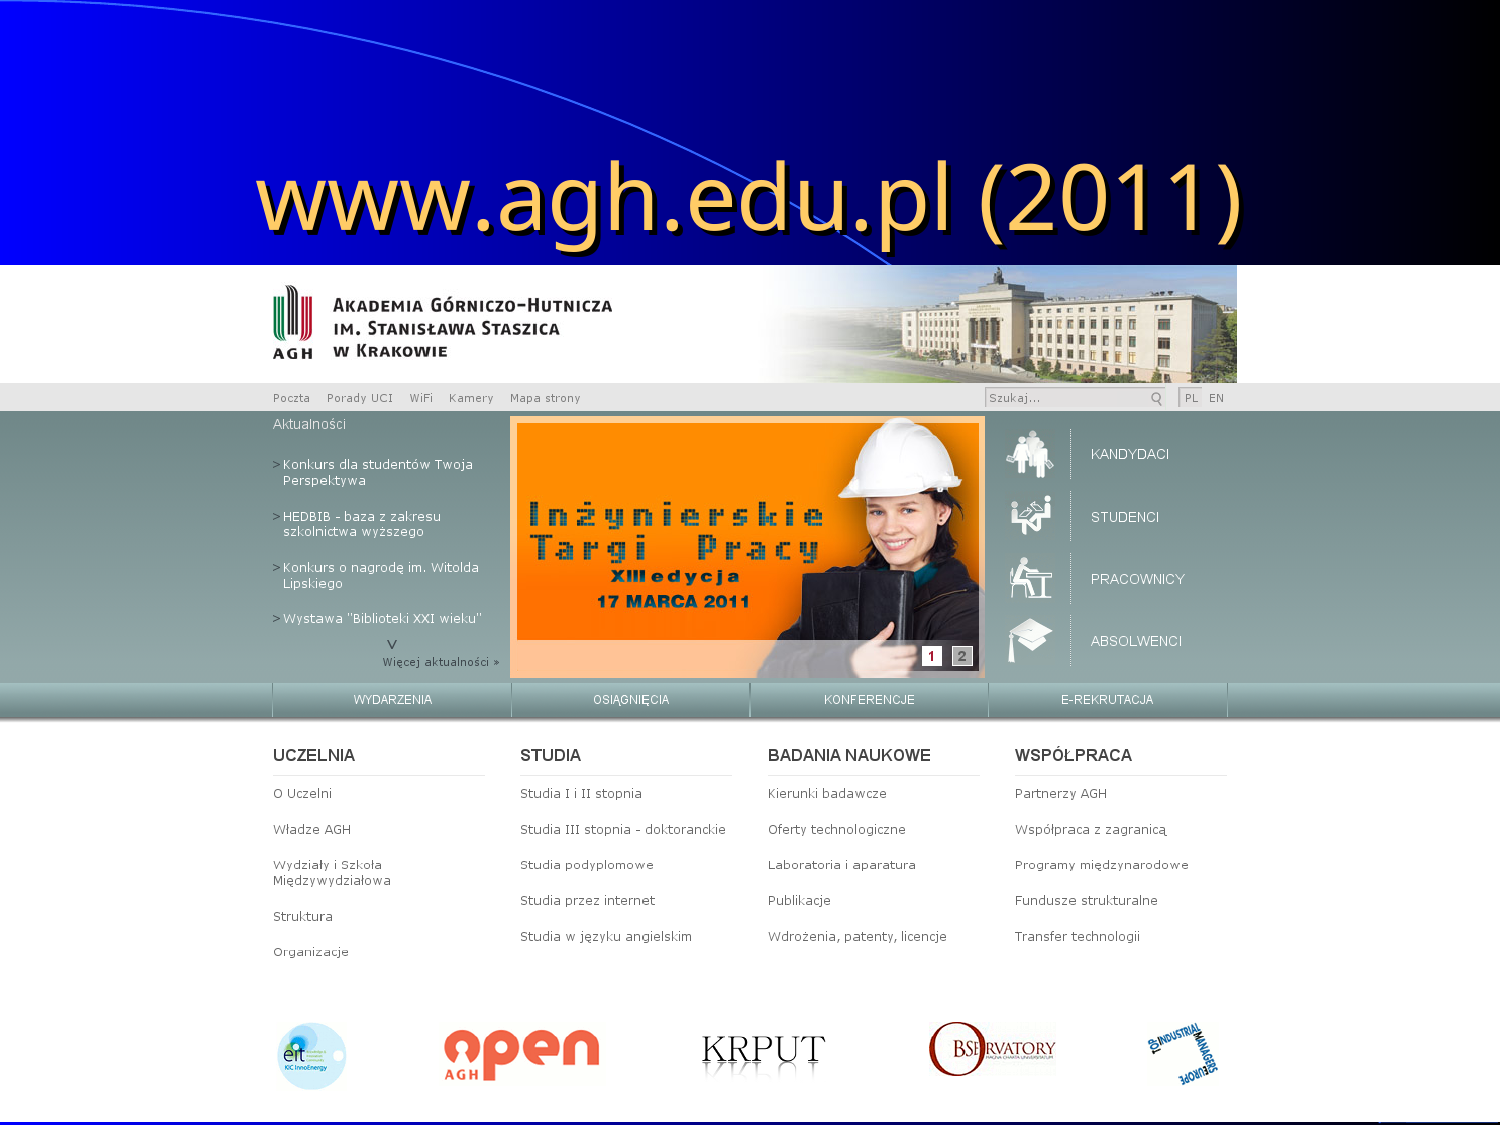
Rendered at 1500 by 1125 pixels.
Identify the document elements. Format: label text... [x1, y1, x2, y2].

title www.agh.edu.pl (2011) [112, 99, 1388, 265]
picture [0, 265, 1500, 1122]
